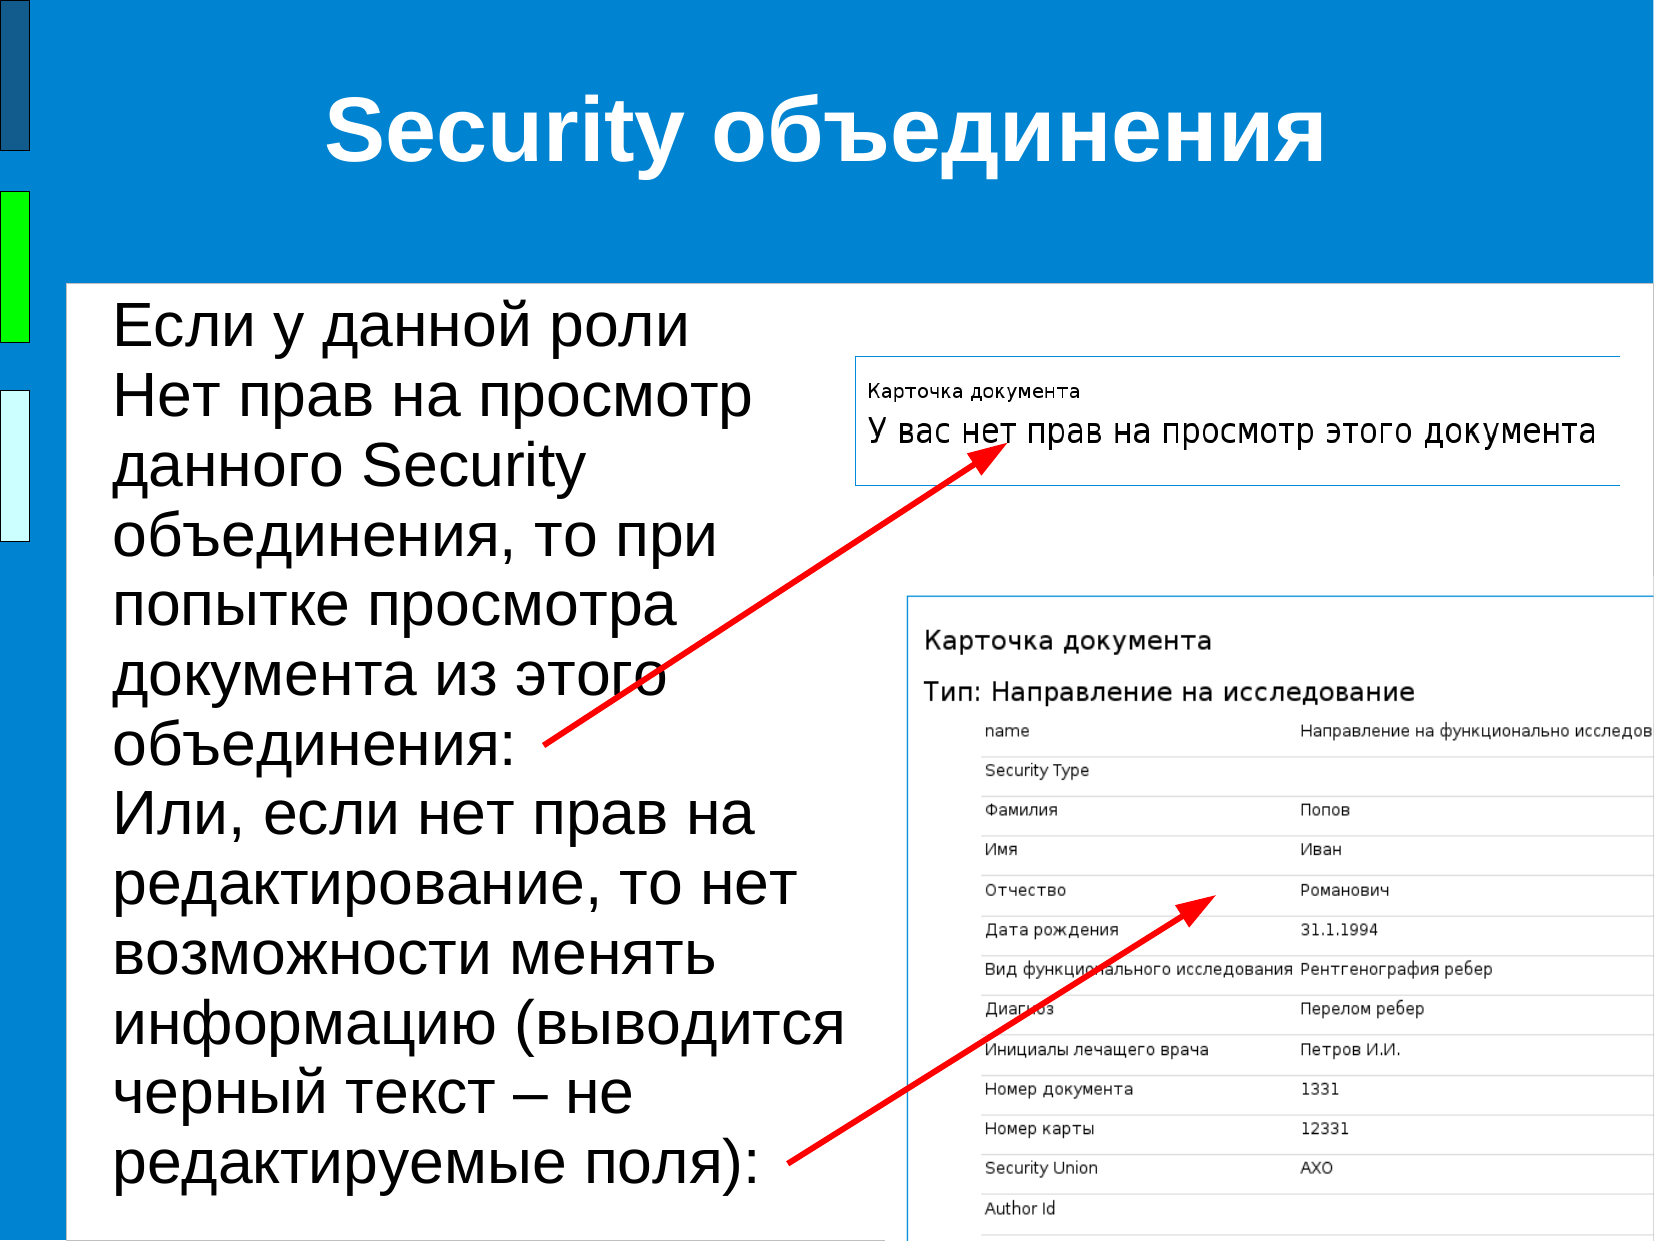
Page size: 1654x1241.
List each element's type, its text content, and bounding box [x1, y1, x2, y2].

picture [824, 321, 1620, 549]
title Security объединения [82, 33, 1571, 226]
list Если у данной роли Нет прав на просмотр данного Security объединения, то при попытке просмотра документа из этого объединения: Или, если нет прав на редактирование, то нет возможности менять информацию (выводится черный текст – не редактируемые поля): [82, 290, 855, 1220]
picture [885, 576, 1654, 1241]
